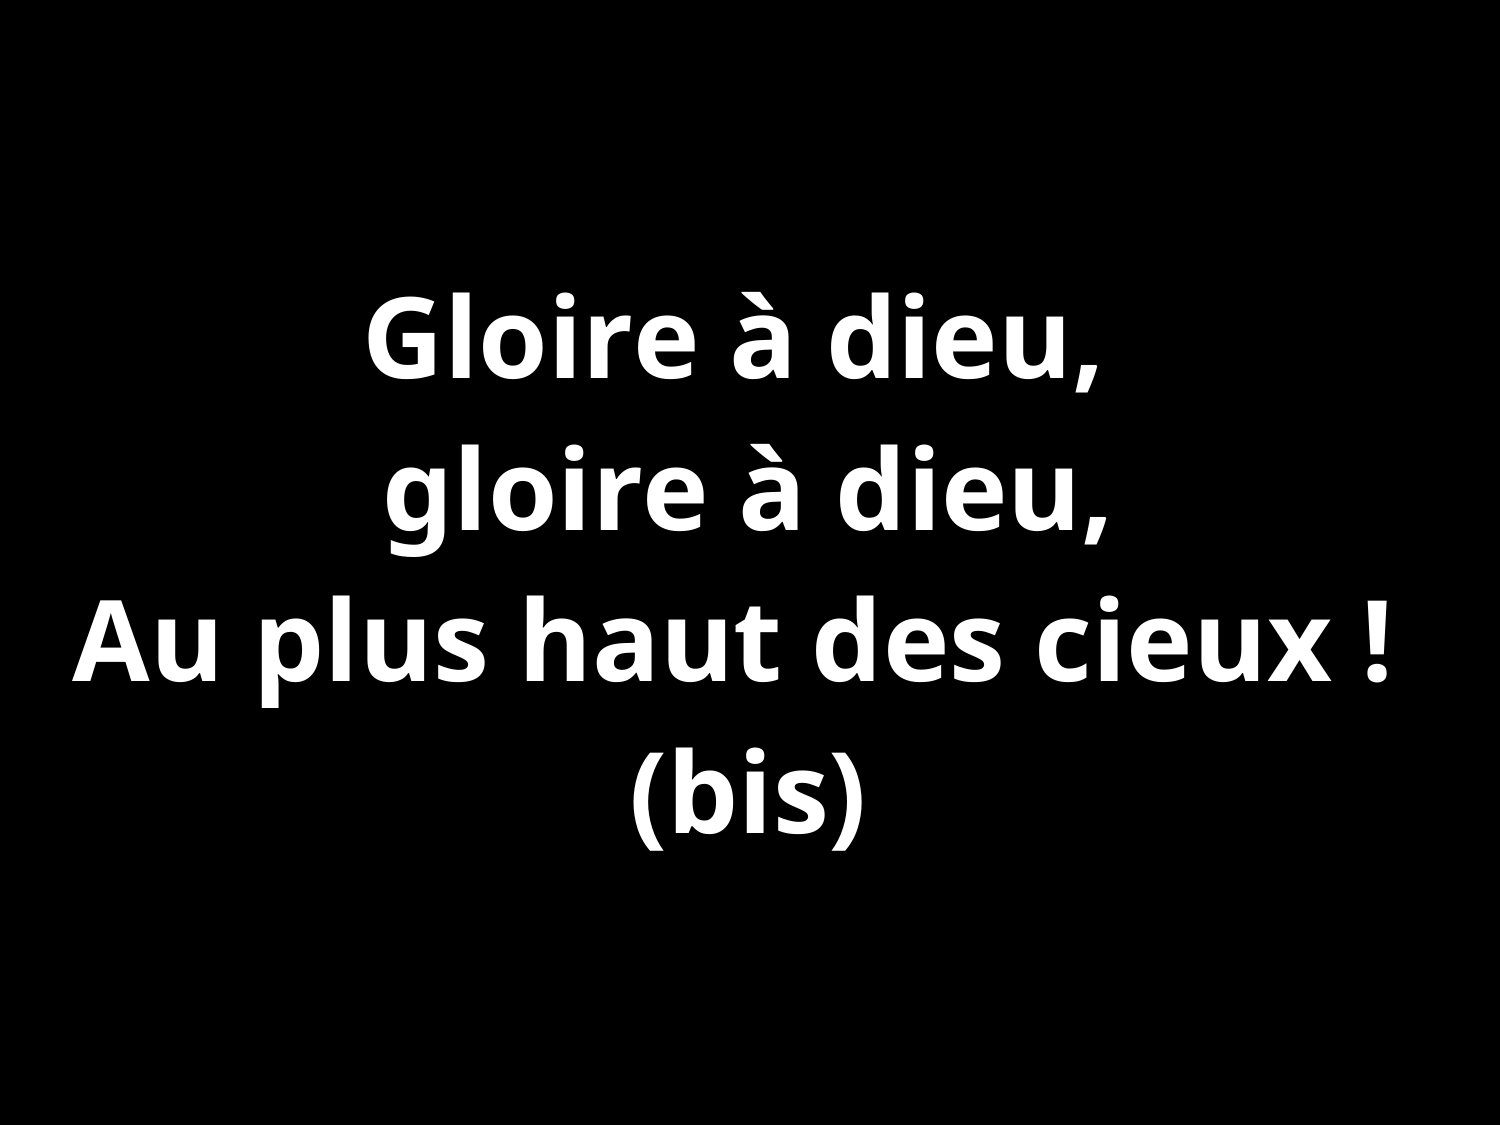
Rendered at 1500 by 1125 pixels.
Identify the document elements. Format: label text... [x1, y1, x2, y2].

subtitle Gloire à dieu, gloire à dieu, Au plus haut des cieux ! (bis) [43, 35, 1453, 1087]
